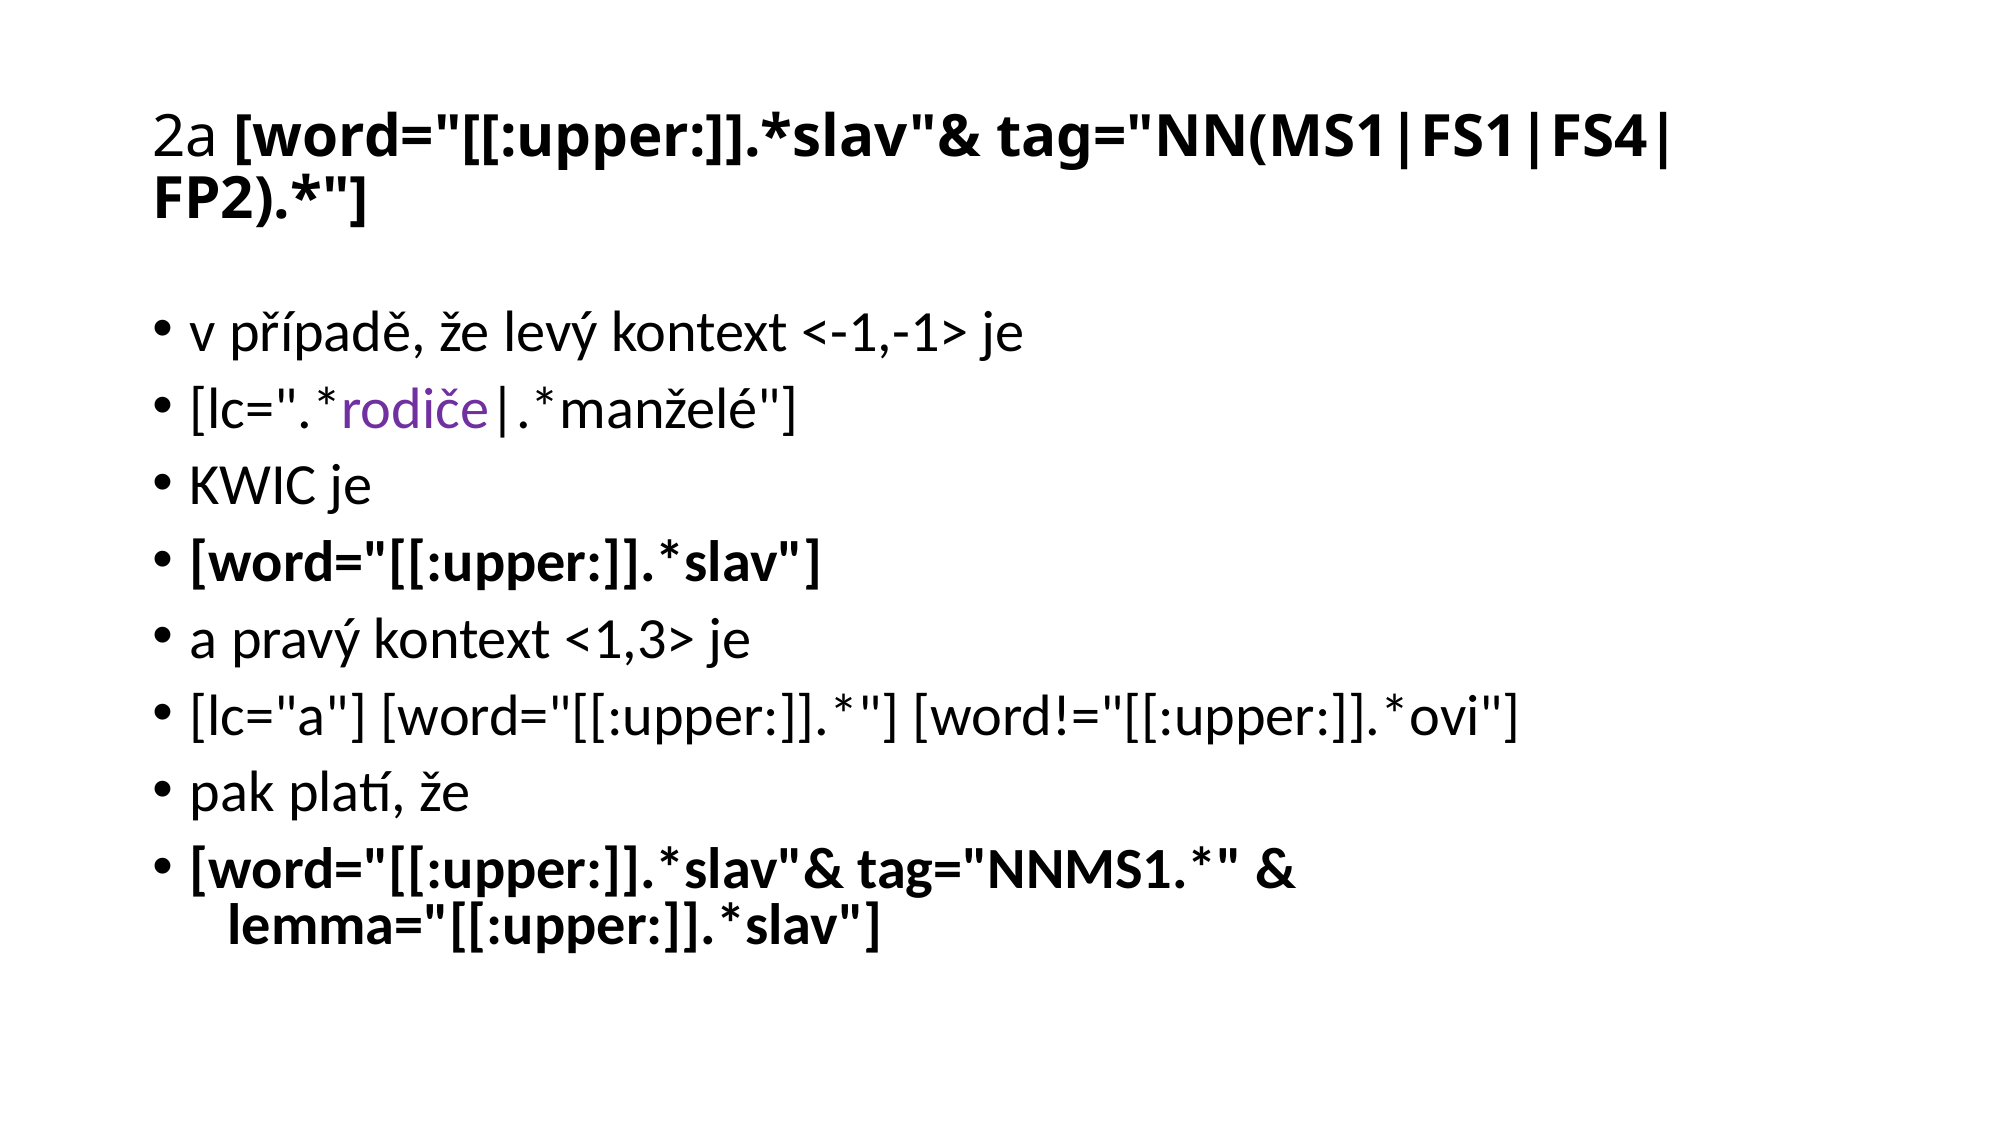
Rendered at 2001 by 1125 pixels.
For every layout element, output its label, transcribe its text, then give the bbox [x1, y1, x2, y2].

title 2a [word="[[:upper:]].*slav"& tag="NN(MS1|FS1|FS4|FP2).*"] [137, 59, 1863, 278]
list v případě, že levý kontext <-1,-1> je [lc=".*rodiče|.*manželé"] KWIC je [word="[[:upper:]].*slav"] a pravý kontext <1,3> je [lc="a"] [word="[[:upper:]].*"] [word!="[[:upper:]].*ovi"] pak platí, že [word="[[:upper:]].*slav"& tag="NNMS1.*" & lemma="[[:upper:]].*slav"] [137, 299, 1863, 1014]
